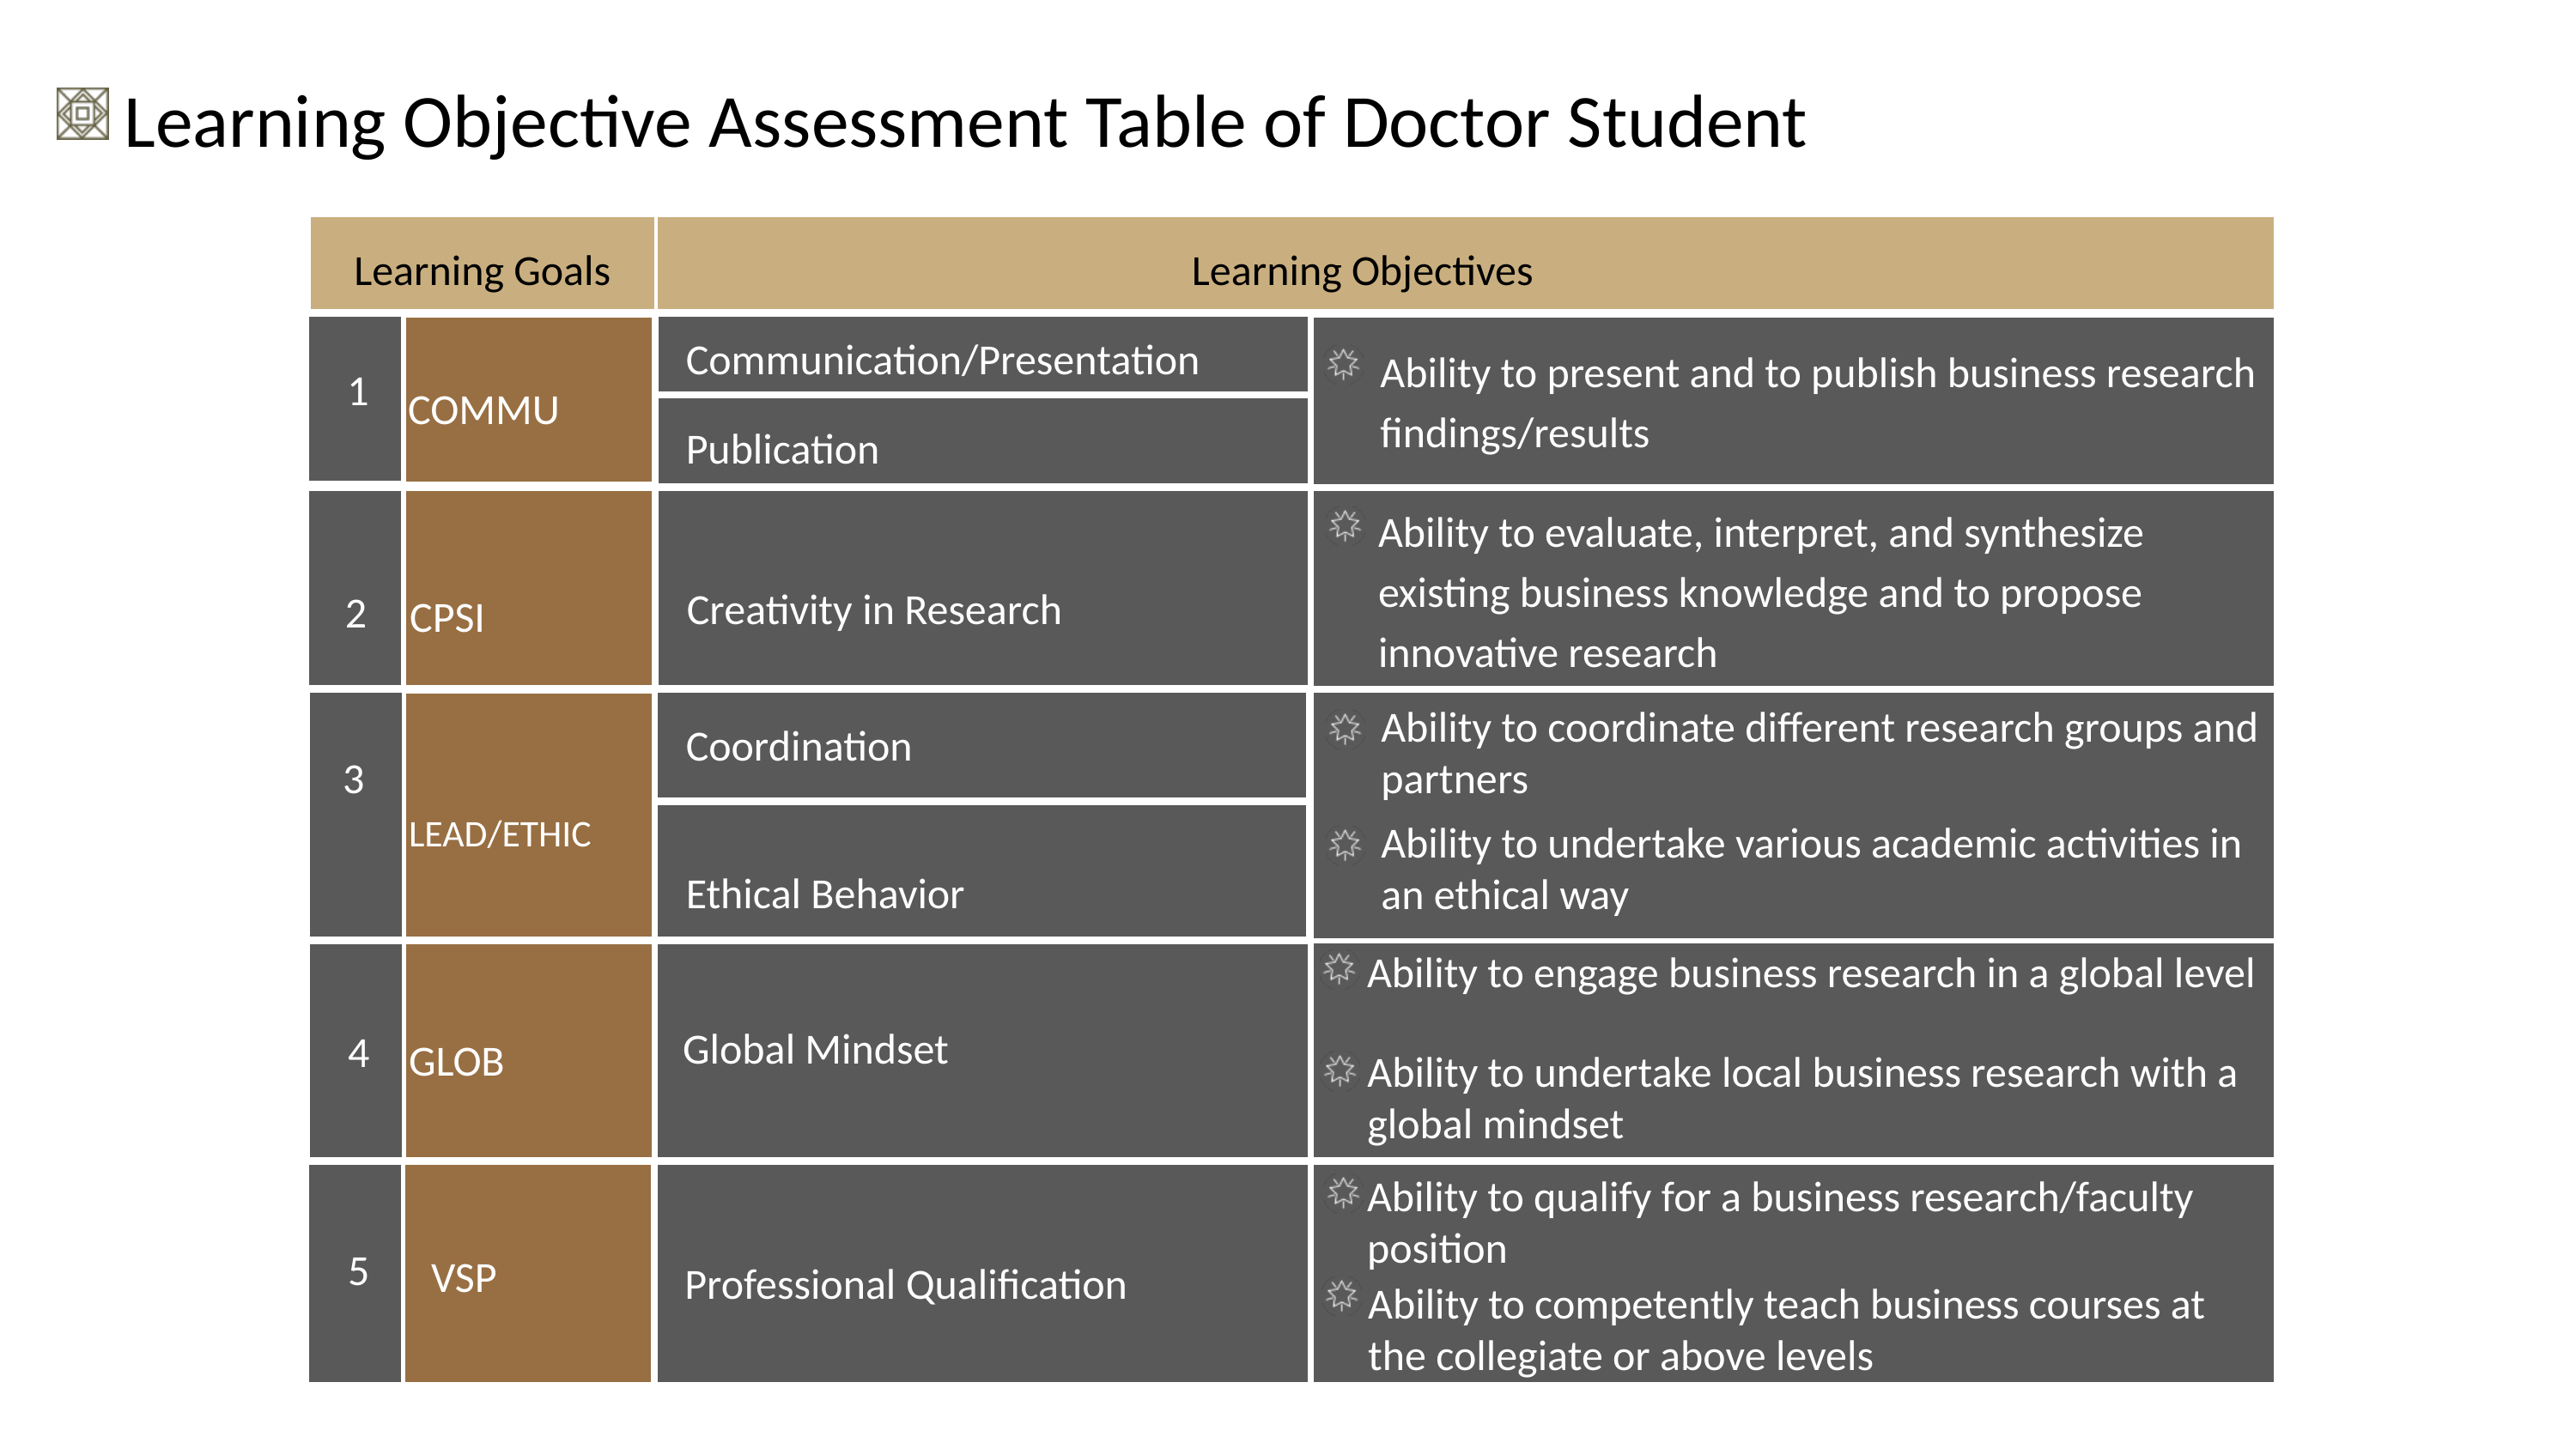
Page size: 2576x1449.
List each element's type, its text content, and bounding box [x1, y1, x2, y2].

text_box Ability to engage business research in a global level [1367, 944, 2267, 997]
text_box Communication/Presentation [685, 323, 1260, 385]
text_box Coordination [685, 709, 1016, 772]
text_box 3 [315, 742, 392, 804]
text_box [311, 217, 654, 233]
picture [1323, 344, 1364, 385]
text_box Ethical Behavior [685, 857, 1017, 919]
picture [1325, 506, 1366, 547]
text_box [659, 317, 1308, 391]
picture [1323, 1173, 1364, 1214]
text_box [1314, 943, 2274, 1157]
text_box [1314, 1165, 2274, 1382]
text_box Publication [685, 412, 927, 475]
text_box [1314, 318, 2274, 484]
text_box [309, 1165, 401, 1382]
text_box 5 [320, 1234, 398, 1295]
text_box [658, 1165, 1308, 1382]
text_box [406, 694, 652, 937]
text_box 2 [318, 576, 394, 638]
picture [57, 88, 109, 140]
text_box CPSI [410, 580, 581, 642]
picture [1320, 1051, 1361, 1092]
text_box GLOB [409, 1024, 539, 1086]
text_box [405, 1165, 651, 1382]
text_box 1 [314, 354, 402, 416]
text_box [406, 491, 652, 685]
text_box [658, 805, 1306, 937]
text_box [1314, 693, 2274, 938]
text_box [658, 217, 2274, 309]
text_box Learning Objectives [978, 233, 1747, 296]
text_box Ability to undertake local business research with a global mindset [1367, 1044, 2267, 1149]
text_box LEAD/ETHIC [409, 801, 650, 854]
text_box Ability to evaluate, interpret, and synthesize existing business knowledge and to propose innovative research [1378, 495, 2262, 681]
text_box Ability to qualify for a business research/faculty position [1367, 1168, 2267, 1273]
text_box [310, 693, 402, 937]
text_box Learning Goals [310, 233, 655, 296]
text_box COMMU [408, 373, 581, 434]
text_box [310, 944, 402, 1157]
text_box [406, 944, 652, 1157]
text_box [659, 398, 1308, 483]
text_box [658, 693, 1306, 797]
picture [1321, 1276, 1363, 1317]
picture [1319, 949, 1360, 990]
text_box [309, 491, 401, 685]
text_box Ability to competently teach business courses at the collegiate or above levels [1368, 1276, 2268, 1380]
text_box 4 [320, 1016, 398, 1078]
text_box Professional Qualification [684, 1247, 1227, 1310]
text_box Ability to coordinate different research groups and partners [1381, 699, 2274, 804]
text_box [659, 491, 1308, 685]
text_box [1314, 491, 2274, 686]
text_box Global Mindset [683, 1012, 993, 1075]
text_box Ability to undertake various academic activities in an ethical way [1381, 815, 2274, 919]
text_box [309, 317, 401, 481]
text_box [406, 318, 652, 482]
text_box VSP [431, 1240, 563, 1303]
text_box Ability to present and to publish business research findings/results [1380, 336, 2263, 459]
text_box Creativity in Research [686, 573, 1132, 634]
picture [1325, 709, 1366, 750]
text_box [658, 944, 1308, 1157]
picture [1325, 825, 1366, 866]
text_box [311, 296, 654, 309]
text_box Learning Objective Assessment Table of Doctor Student [124, 57, 1900, 164]
